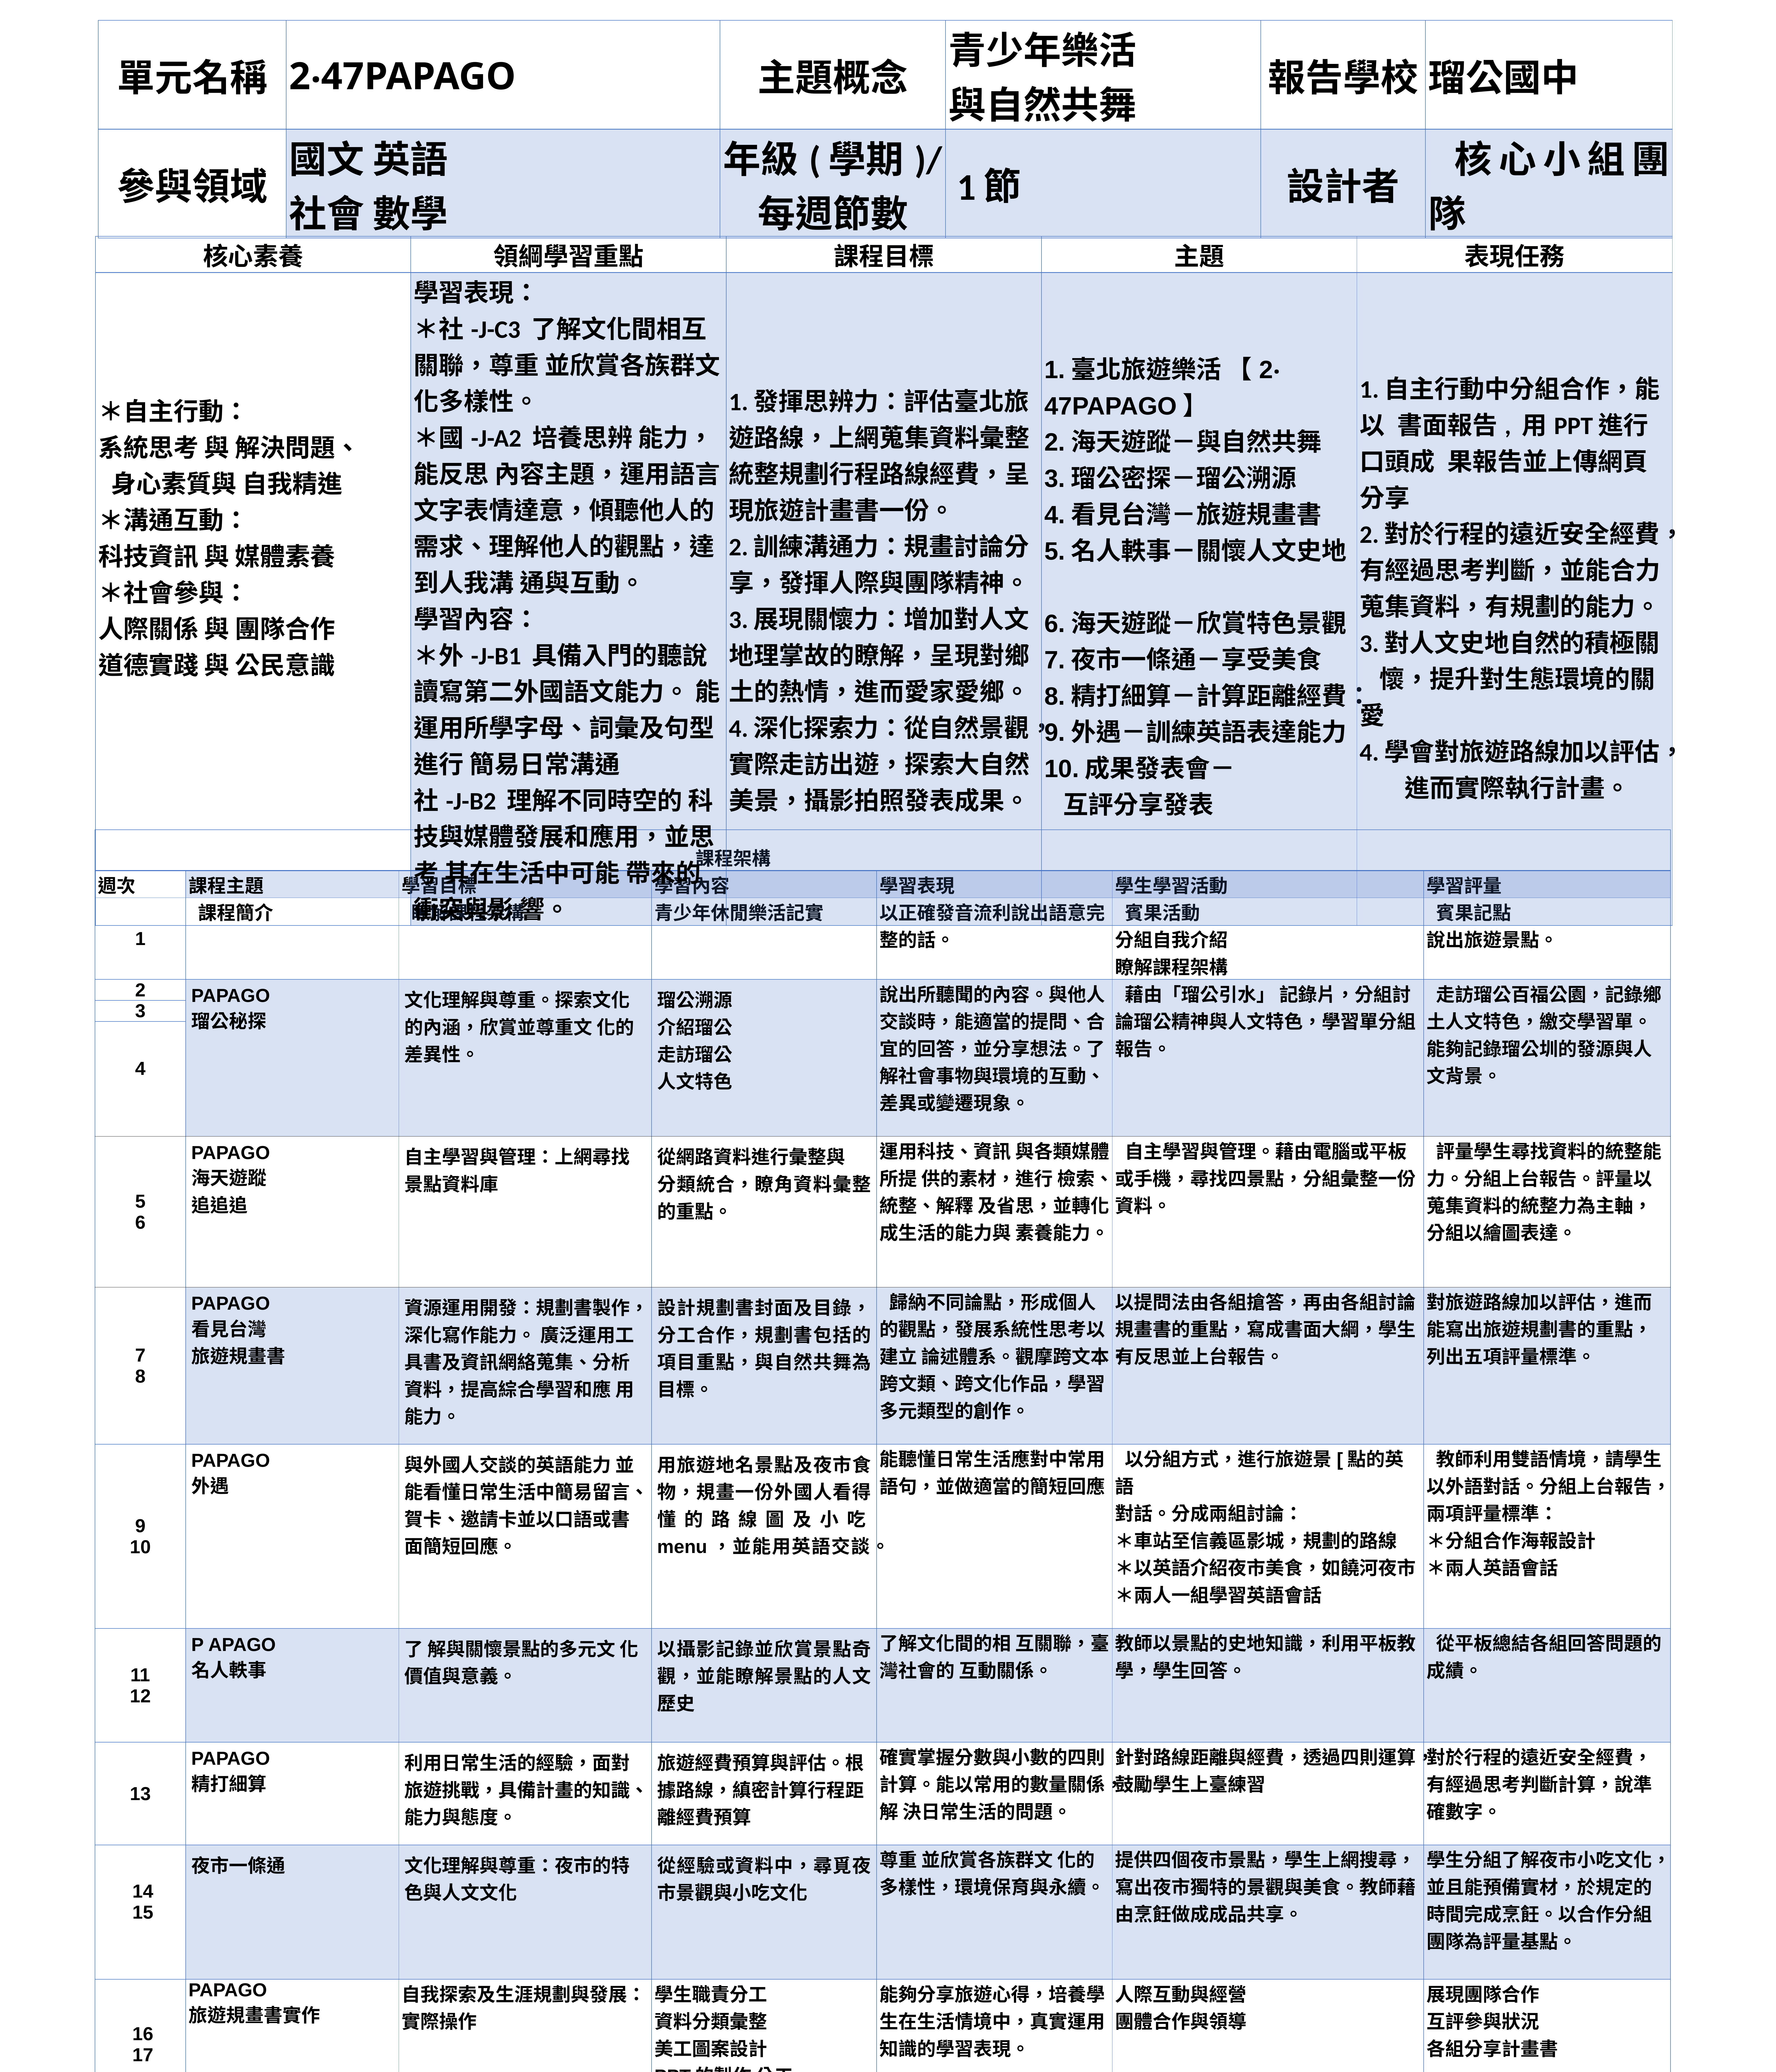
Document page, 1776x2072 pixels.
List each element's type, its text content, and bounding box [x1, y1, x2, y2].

table_cell 文化理解與尊重。探索文化的內涵，欣賞並尊重文 化的差異性。 [399, 980, 651, 1136]
table_cell 旅遊經費預算與評估。根據路線，縝密計算行程距離經費預算 [652, 1742, 876, 1845]
table_cell 課程簡介 [186, 926, 399, 979]
table_cell 年級(學期)/ 每週節數 [720, 130, 945, 236]
table_cell 核心小組團隊 [1426, 130, 1672, 236]
table_cell 2 [95, 980, 185, 1000]
table_cell 7 8 [95, 1287, 185, 1444]
table_cell 資源運用開發：規劃書製作， 深化寫作能力。 廣泛運用工具書及資訊網絡蒐集、分析資料，提高綜合學習和應 用能力。 [399, 1287, 651, 1444]
table_header 主題概念 [720, 21, 945, 129]
table_cell 自我探索及生涯規劃與發展：實際操作 [399, 1980, 651, 2072]
table_header 青少年樂活 與自然共舞 [946, 21, 1261, 129]
table_cell 1.臺北旅遊樂活 【2‧47PAPAGO】 2.海天遊蹤－與自然共舞 3.瑠公密探－瑠公溯源 4.看見台灣－旅遊規畫書 5.名人軼事－關懷人文史地 6.海天遊蹤－欣賞特色景觀 7.夜市一條通－享受美食 8.精打細算－計算距離經費： 9.外遇－訓練英語表達能力 10.成果發表會－ 互評分享發表 [1042, 273, 1357, 925]
table_cell 了 解與關懷景點的多元文 化 價值與意義。 [399, 1629, 651, 1742]
table_header 課程目標 [726, 237, 1041, 272]
table_cell 1節 [946, 130, 1261, 236]
table_cell 3 [95, 1001, 185, 1021]
table_cell 學生職責分工 資料分類彙整 美工圖案設計 PPT的製作 分工 [652, 1980, 876, 2072]
table_cell 歸納不同論點，形成個人的觀點，發展系統性思考以建立 論述體系。觀摩跨文本、跨文類、跨文化作品，學習多元類型的創作。 [877, 1287, 1112, 1444]
table_cell 能夠分享旅遊心得，培養學生在生活情境中，真實運用知識的學習表現。 [877, 1980, 1112, 2072]
table_cell 從平板總結各組回答問題的成績。 [1424, 1629, 1670, 1742]
table_cell PAPAGO 外遇 [186, 1444, 399, 1628]
table_cell 13 [95, 1742, 185, 1845]
table_cell 賓果記點 說出旅遊景點。 [1424, 926, 1670, 979]
table_cell 用旅遊地名景點及夜市食物，規畫一份外國人看得懂的路線圖及小吃menu，並能用英語交談。 [652, 1444, 876, 1628]
table_cell 尊重 並欣賞各族群文 化的多樣性，環境保育與永續。 [877, 1845, 1112, 1979]
table_cell 人際互動與經營 團體合作與領導 [1112, 1980, 1423, 2072]
table_cell 藉由「瑠公引水」 記錄片，分組討論瑠公精神與人文特色，學習單分組報告。 [1112, 980, 1423, 1136]
table_cell 走訪瑠公百福公園，記錄鄉土人文特色，繳交學習單。能夠記錄瑠公圳的發源與人文背景。 [1424, 980, 1670, 1136]
table_cell 了解文化間的相 互關聯，臺灣社會的 互動關係。 [877, 1629, 1112, 1742]
table_header 主題 [1042, 237, 1357, 272]
table_cell 以攝影記錄並欣賞景點奇觀，並能瞭解景點的人文歷史 [652, 1629, 876, 1742]
table_cell 從經驗或資料中，尋覓夜市景觀與小吃文化 [652, 1845, 876, 1979]
table_cell 評量學生尋找資料的統整能力。分組上台報告。評量以蒐集資料的統整力為主軸，分組以繪圖表達。 [1424, 1136, 1670, 1287]
table_cell 教師以景點的史地知識，利用平板教學，學生回答。 [1112, 1629, 1423, 1742]
table_cell 瞭解課程架構 [399, 926, 651, 979]
table_cell 運用科技、資訊 與各類媒體所提 供的素材，進行 檢索、統整、解釋 及省思，並轉化 成生活的能力與 素養能力。 [877, 1136, 1112, 1287]
table_cell 以正確發音流利說出語意完整的話。 [877, 926, 1112, 979]
table_cell 確實掌握分數與小數的四則計算。能以常用的數量關係，解 決日常生活的問題。 [877, 1742, 1112, 1845]
table_cell P APAGO 名人軼事 [186, 1629, 399, 1742]
table_cell PAPAGO 瑠公秘探 [186, 980, 399, 1136]
table_cell 瑠公溯源 介紹瑠公 走訪瑠公 人文特色 [652, 980, 876, 1136]
table_cell 針對路線距離與經費，透過四則運算，鼓勵學生上臺練習 [1112, 1742, 1423, 1845]
table_cell 國文 英語 社會 數學 [286, 130, 720, 236]
table_cell 11 12 [95, 1629, 185, 1742]
table_cell 參與領域 [98, 130, 286, 236]
table_cell 1.自主行動中分組合作，能以 書面報告, 用PPT進行口頭成 果報告並上傳網頁分享 2.對於行程的遠近安全經費， 有經過思考判斷，並能合力蒐集資料，有規劃的能力。 3.對人文史地自然的積極關 懷，提升對生態環境的關愛 4.學會對旅遊路線加以評估， 進而實際執行計畫。 [1357, 273, 1672, 925]
table_cell PAPAGO 旅遊規畫書實作 [186, 1980, 399, 2072]
table_cell 以分組方式，進行旅遊景[點的英語 對話。分成兩組討論： ＊車站至信義區影城，規劃的路線 ＊以英語介紹夜市美食，如饒河夜市 ＊兩人一組學習英語會話 [1112, 1444, 1423, 1628]
table_cell PAPAGO 海天遊蹤 追追追 [186, 1136, 399, 1287]
table_cell 從網路資料進行彙整與 分類統合，瞭角資料彙整的重點。 [652, 1136, 876, 1287]
table_cell 1 [95, 926, 185, 979]
table_cell 16 17 [95, 1980, 185, 2072]
table_cell 利用日常生活的經驗，面對旅遊挑戰，具備計畫的知識、能力與態度。 [399, 1742, 651, 1845]
table_cell PAPAGO 看見台灣 旅遊規畫書 [186, 1287, 399, 1444]
table_cell 夜市一條通 [186, 1845, 399, 1979]
table_cell 自主學習與管理。藉由電腦或平板或手機，尋找四景點，分組彙整一份資料。 [1112, 1136, 1423, 1287]
table_cell 展現團隊合作 互評參與狀況 各組分享計畫書 [1424, 1980, 1670, 2072]
table_cell 設計規劃書封面及目錄，分工合作，規劃書包括的項目重點，與自然共舞為目標。 [652, 1287, 876, 1444]
table_cell 以提問法由各組搶答，再由各組討論規畫書的重點，寫成書面大綱，學生有反思並上台報告。 [1112, 1287, 1423, 1444]
table_header 2‧47PAPAGO [286, 21, 720, 129]
table_cell 文化理解與尊重：夜市的特色與人文文化 [399, 1845, 651, 1979]
table_cell 提供四個夜市景點，學生上網搜尋，寫出夜市獨特的景觀與美食。教師藉由烹飪做成成品共享。 [1112, 1845, 1423, 1979]
table_cell 1.發揮思辨力：評估臺北旅遊路線，上網蒐集資料彙整統整規劃行程路線經費，呈現旅遊計畫書一份。 2.訓練溝通力：規畫討論分享，發揮人際與團隊精神。 3.展現關懷力：增加對人文地理掌故的瞭解，呈現對鄉土的熱情，進而愛家愛鄉。 4.深化探索力：從自然景觀，實際走訪出遊，探索大自然美景，攝影拍照發表成果。 [726, 273, 1041, 925]
table_cell 對旅遊路線加以評估，進而 能寫出旅遊規劃書的重點，列出五項評量標準。 [1424, 1287, 1670, 1444]
table_cell 能聽懂日常生活應對中常用語句，並做適當的簡短回應 [877, 1444, 1112, 1628]
table_header 報告學校 [1261, 21, 1425, 129]
table_cell 教師利用雙語情境，請學生以外語對話。分組上台報告，兩項評量標準： ＊分組合作海報設計 ＊兩人英語會話 [1424, 1444, 1670, 1628]
table_cell 自主學習與管理：上網尋找景點資料庫 [399, 1136, 651, 1287]
table_header 核心素養 [96, 237, 410, 272]
table_cell PAPAGO 精打細算 [186, 1742, 399, 1845]
table_cell 學生分組了解夜市小吃文化，並且能預備實材，於規定的時間完成烹飪。以合作分組團隊為評量基點。 [1424, 1845, 1670, 1979]
table_cell 14 15 [95, 1845, 185, 1979]
table_cell 青少年休閒樂活記實 [652, 926, 876, 979]
table_header 表現任務 [1357, 237, 1672, 272]
table_cell 設計者 [1261, 130, 1425, 236]
table_header 領綱學習重點 [411, 237, 726, 272]
table_cell 與外國人交談的英語能力 並 能看懂日常生活中簡易留言、賀卡、邀請卡並以口語或書面簡短回應。 [399, 1444, 651, 1628]
table_cell 4 [95, 1022, 185, 1136]
table_cell 說出所聽聞的內容。與他人交談時，能適當的提問、合宜的回答，並分享想法。了解社會事物與環境的互動、差異或變遷現象。 [877, 980, 1112, 1136]
table_header 瑠公國中 [1426, 21, 1672, 129]
table_cell 9 10 [95, 1444, 185, 1628]
table_cell ＊自主行動： 系統思考 與 解決問題、 身心素質與 自我精進 ＊溝通互動： 科技資訊 與 媒體素養 ＊社會參與： 人際關係 與 團隊合作 道德實踐 與 公民意識 [96, 273, 410, 925]
table_cell 學習表現： ＊社-J-C3 了解文化間相互關聯，尊重 並欣賞各族群文化多樣性。 ＊國-J-A2 培養思辨 能力，能反思 內容主題，運用語言文字表情達意，傾聽他人的需求、理解他人的觀點，達到人我溝 通與互動。 學習內容： ＊外-J-B1 具備入門的聽說讀寫第二外國語文能力。 能運用所學字母、詞彙及句型進行 簡易日常溝通 社-J-B2 理解不同時空的 科技與媒體發展和應用，並思考 其在生活中可能 帶來的衝突與影 響。 [411, 273, 726, 925]
table_header 單元名稱 [98, 21, 286, 129]
table_cell 對於行程的遠近安全經費，有經過思考判斷計算，說準確數字。 [1424, 1742, 1670, 1845]
table_cell 5 6 [95, 1136, 185, 1287]
table_cell 賓果活動 分組自我介紹 瞭解課程架構 [1112, 926, 1423, 979]
